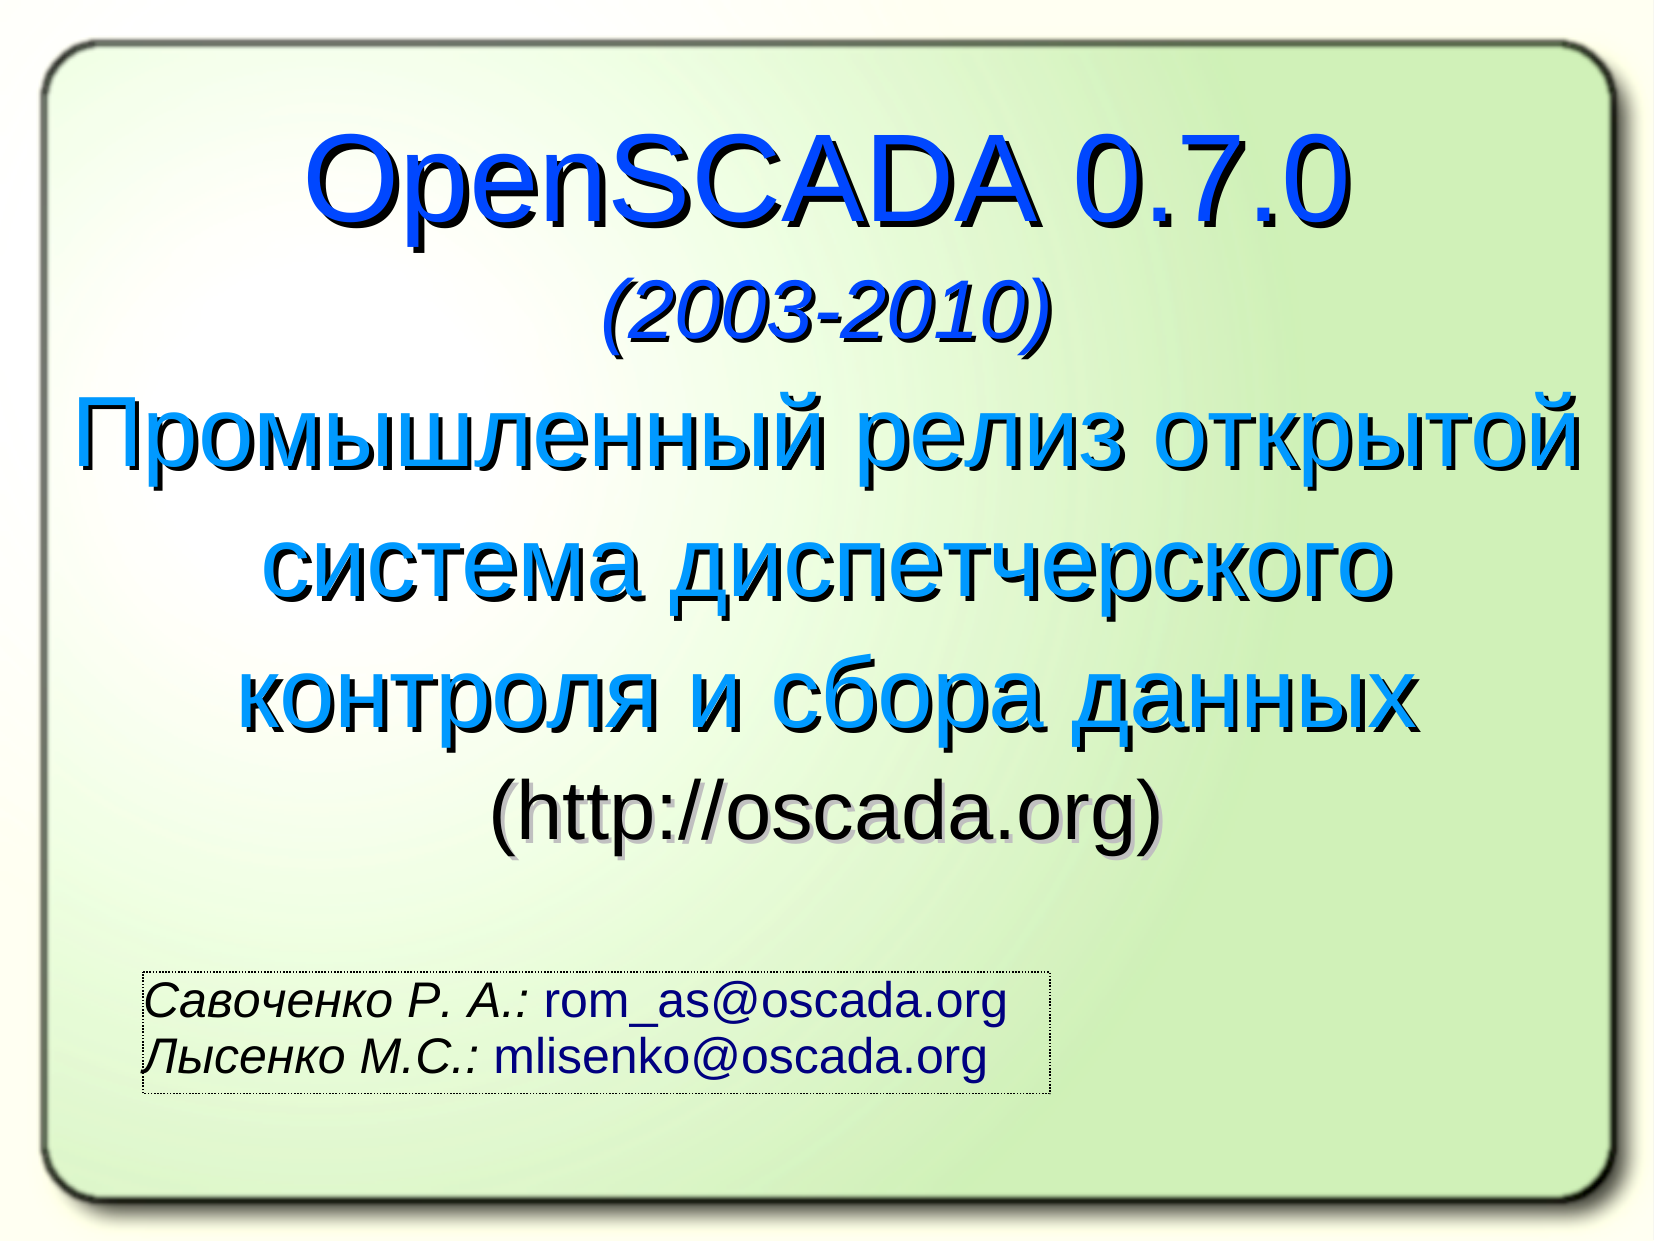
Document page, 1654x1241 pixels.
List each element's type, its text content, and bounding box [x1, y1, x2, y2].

title OpenSCADA 0.7.0 (2003-2010) Промышленный релиз открытой система диспетчерского контроля и сбора данных (http://oscada.org) [43, 96, 1611, 846]
text_box Савоченко Р. А.: rom_as@oscada.org Лысенко М.С.: mlisenko@oscada.org [143, 972, 1050, 1094]
